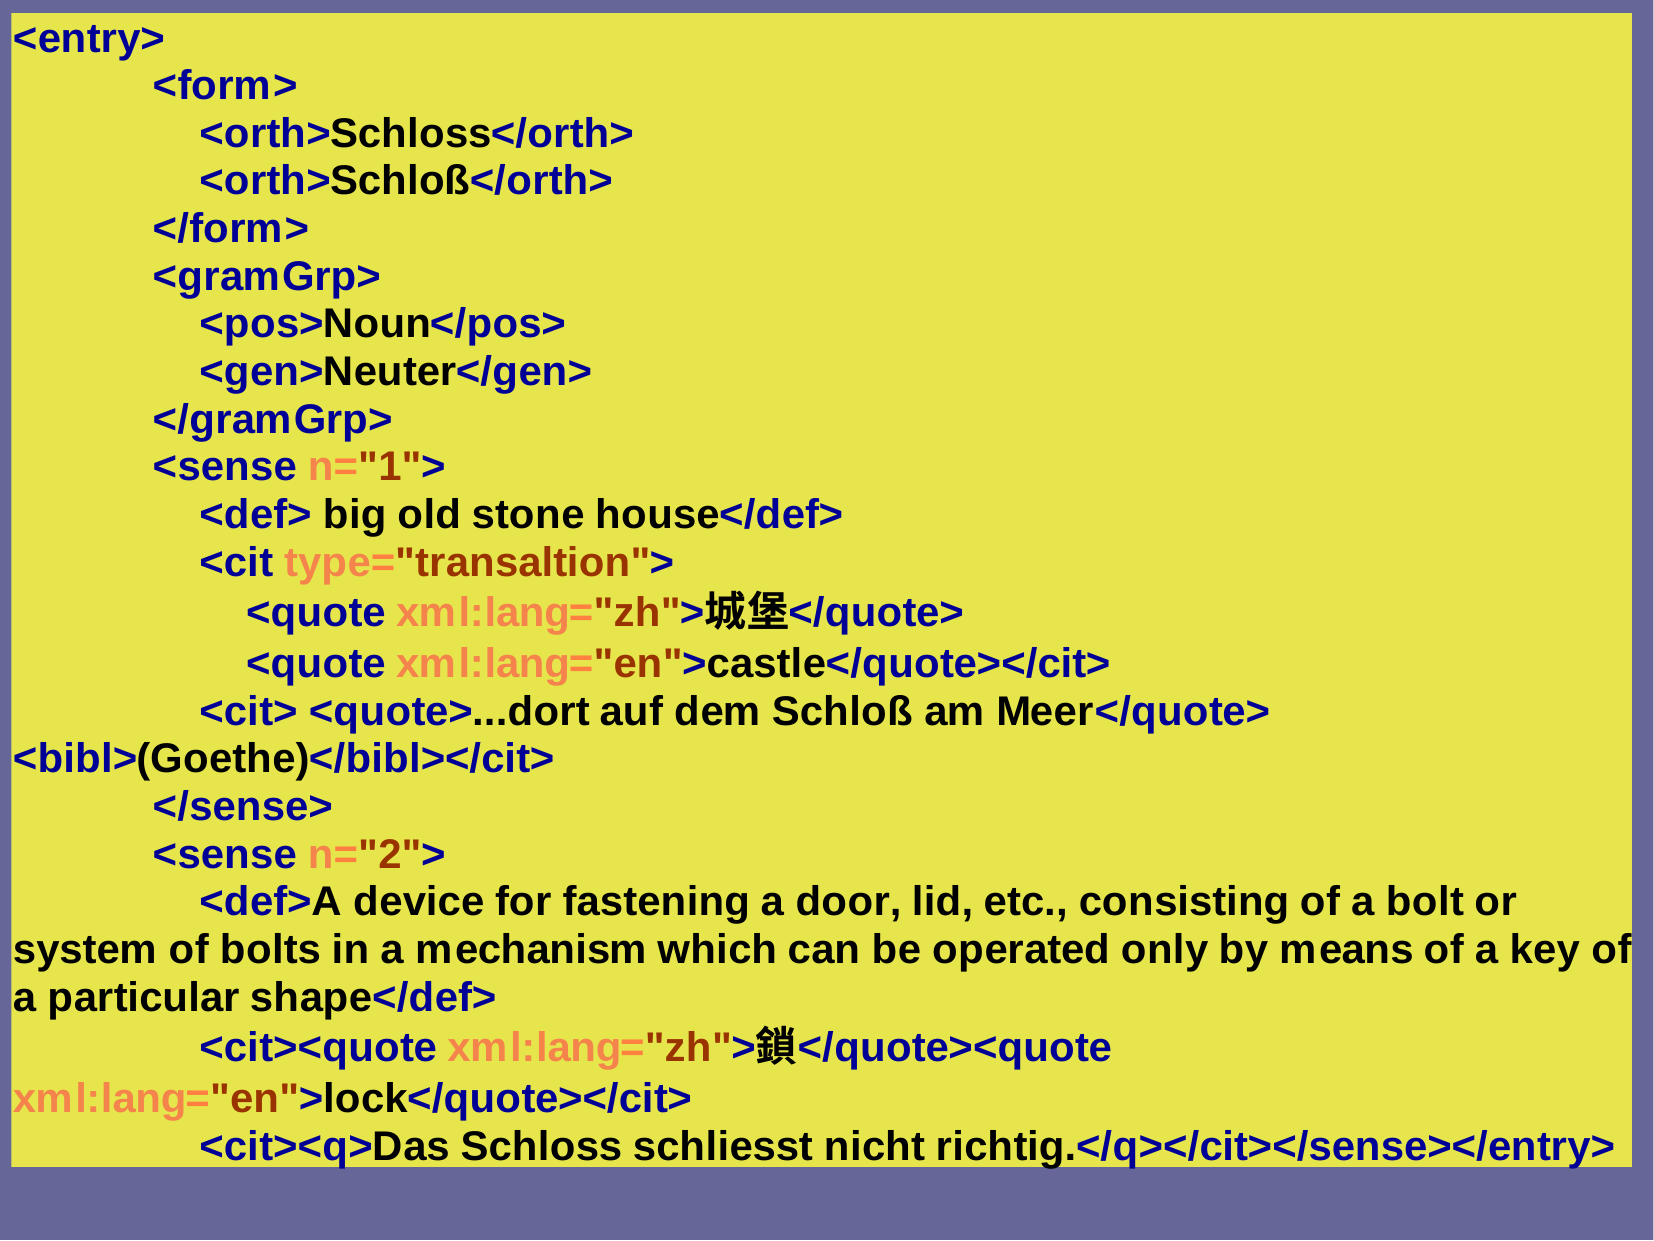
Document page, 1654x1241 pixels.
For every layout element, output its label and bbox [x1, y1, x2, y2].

chart [11, 13, 1633, 1222]
